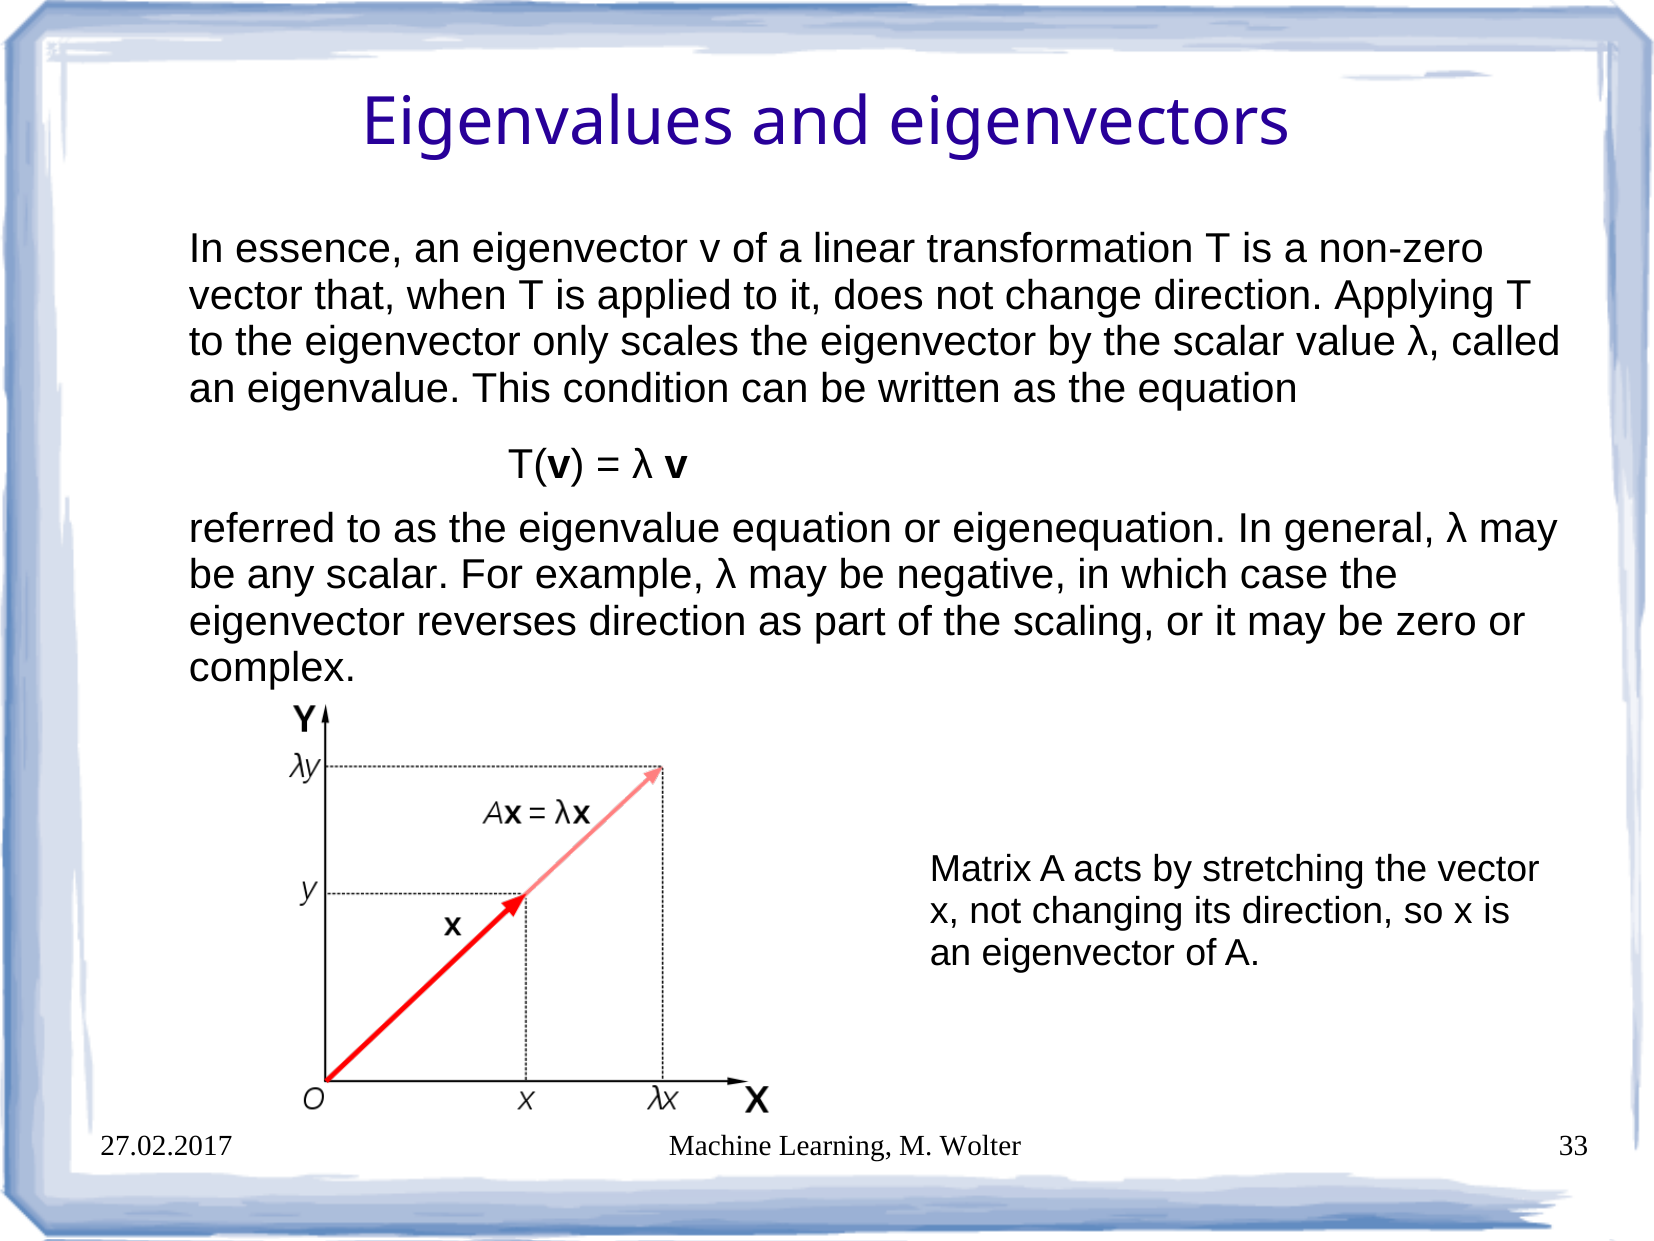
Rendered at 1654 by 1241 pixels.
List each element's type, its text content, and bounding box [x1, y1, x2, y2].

text_box Matrix A acts by stretching the vector x, not changing its direction, so x is an eigenvector of A. [915, 840, 1561, 981]
title Eigenvalues and eigenvectors [82, 49, 1571, 188]
list In essence, an eigenvector v of a linear transformation T is a non-zero vector that, when T is applied to it, does not change direction. Applying T to the eigenvector only scales the eigenvector by the scalar value λ, called an eigenvalue. This condition can be written as the equation T(v) = λ v referred to as the eigenvalue equation or eigenequation. In general, λ may be any scalar. For example, λ may be negative, in which case the eigenvector reverses direction as part of the scaling, or it may be zero or complex. [118, 225, 1571, 945]
picture [0, 0, 1654, 1241]
